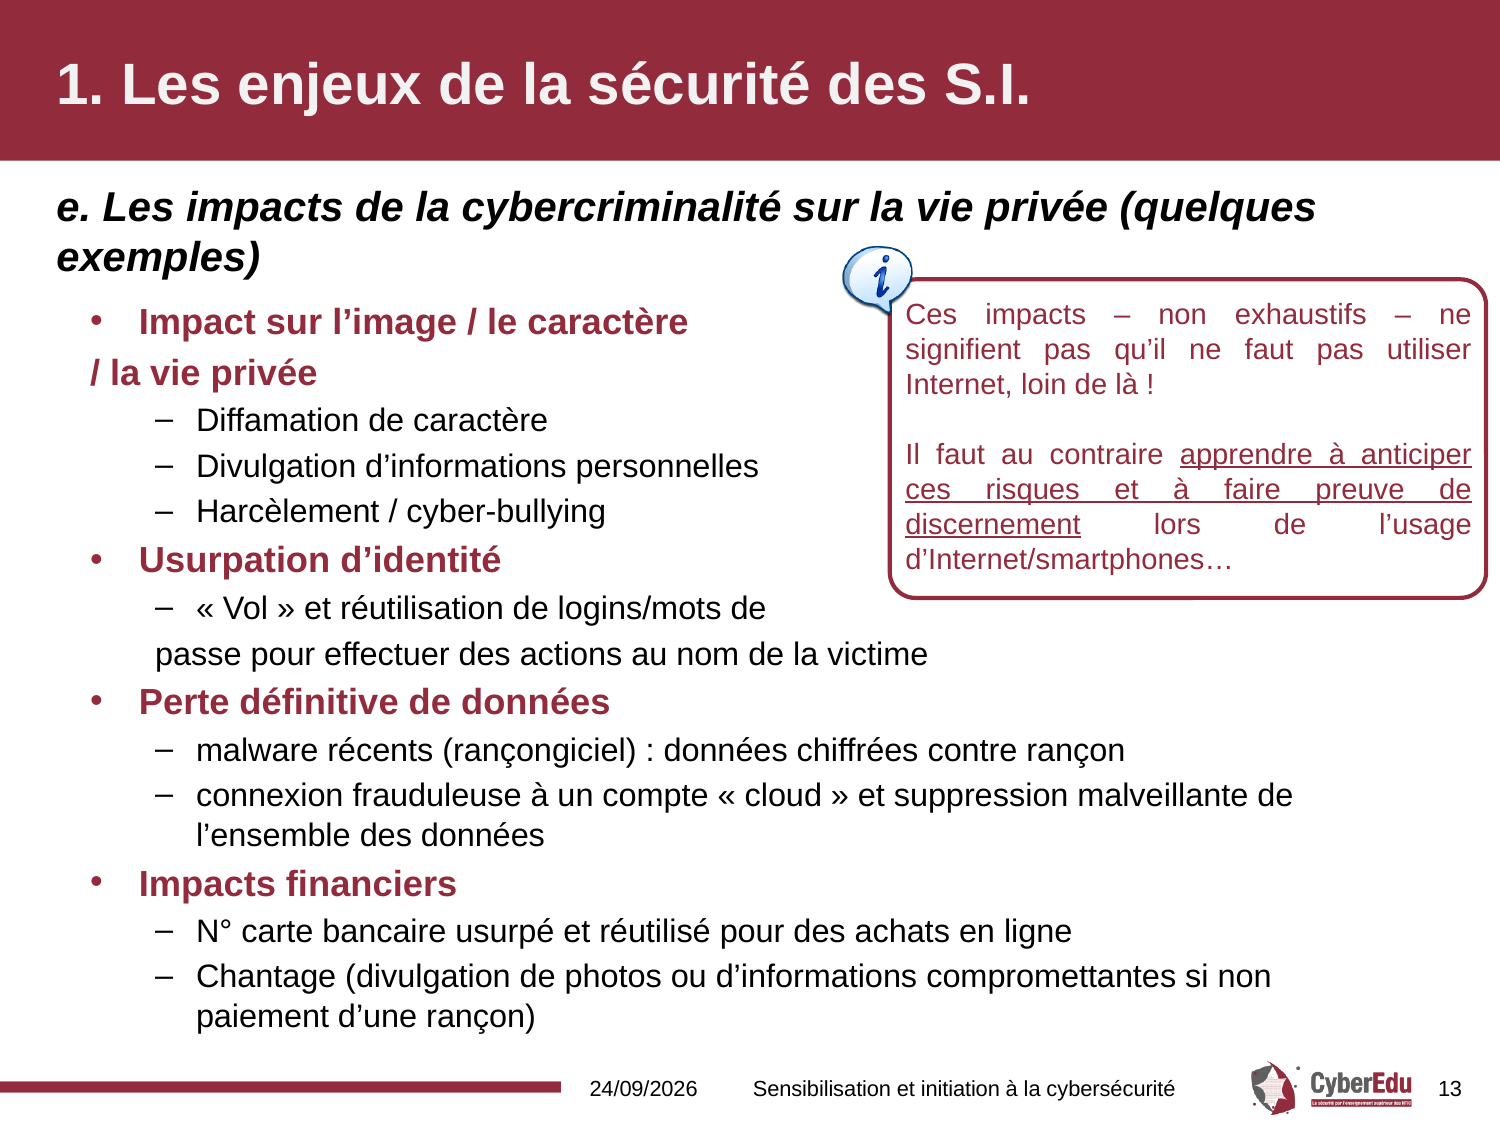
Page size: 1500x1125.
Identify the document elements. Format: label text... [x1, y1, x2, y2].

title 1. Les enjeux de la sécurité des S.I. [41, 1, 1471, 161]
footer Sensibilisation et initiation à la cybersécurité [738, 1057, 1236, 1118]
list e. Les impacts de la cybercriminalité sur la vie privée (quelques exemples) [41, 172, 1471, 268]
slide_number 15/11/2020 [561, 1057, 727, 1118]
list Impact sur l’image / le caractère / la vie privée Diffamation de caractère Divulgation d’informations personnelles Harcèlement / cyber-bullying Usurpation d’identité « Vol » et réutilisation de logins/mots de passe pour effectuer des actions au nom de la victime Perte définitive de données malware récents (rançongiciel) : données chiffrées contre rançon connexion frauduleuse à un compte « cloud » et suppression malveillante de l’ensemble des données Impacts financiers N° carte bancaire usurpé et réutilisé pour des achats en ligne Chantage (divulgation de photos ou d’informations compromettantes si non paiement d’une rançon) [75, 290, 1425, 1047]
text_box Ces impacts – non exhaustifs – ne signifient pas qu’il ne faut pas utiliser Internet, loin de là ! Il faut au contraire apprendre à anticiper ces risques et à faire preuve de discernement lors de l’usage d’Internet/smartphones… [890, 288, 1487, 583]
picture [1246, 1060, 1412, 1115]
picture [836, 240, 918, 322]
slide_number <numéro> [1423, 1057, 1495, 1118]
